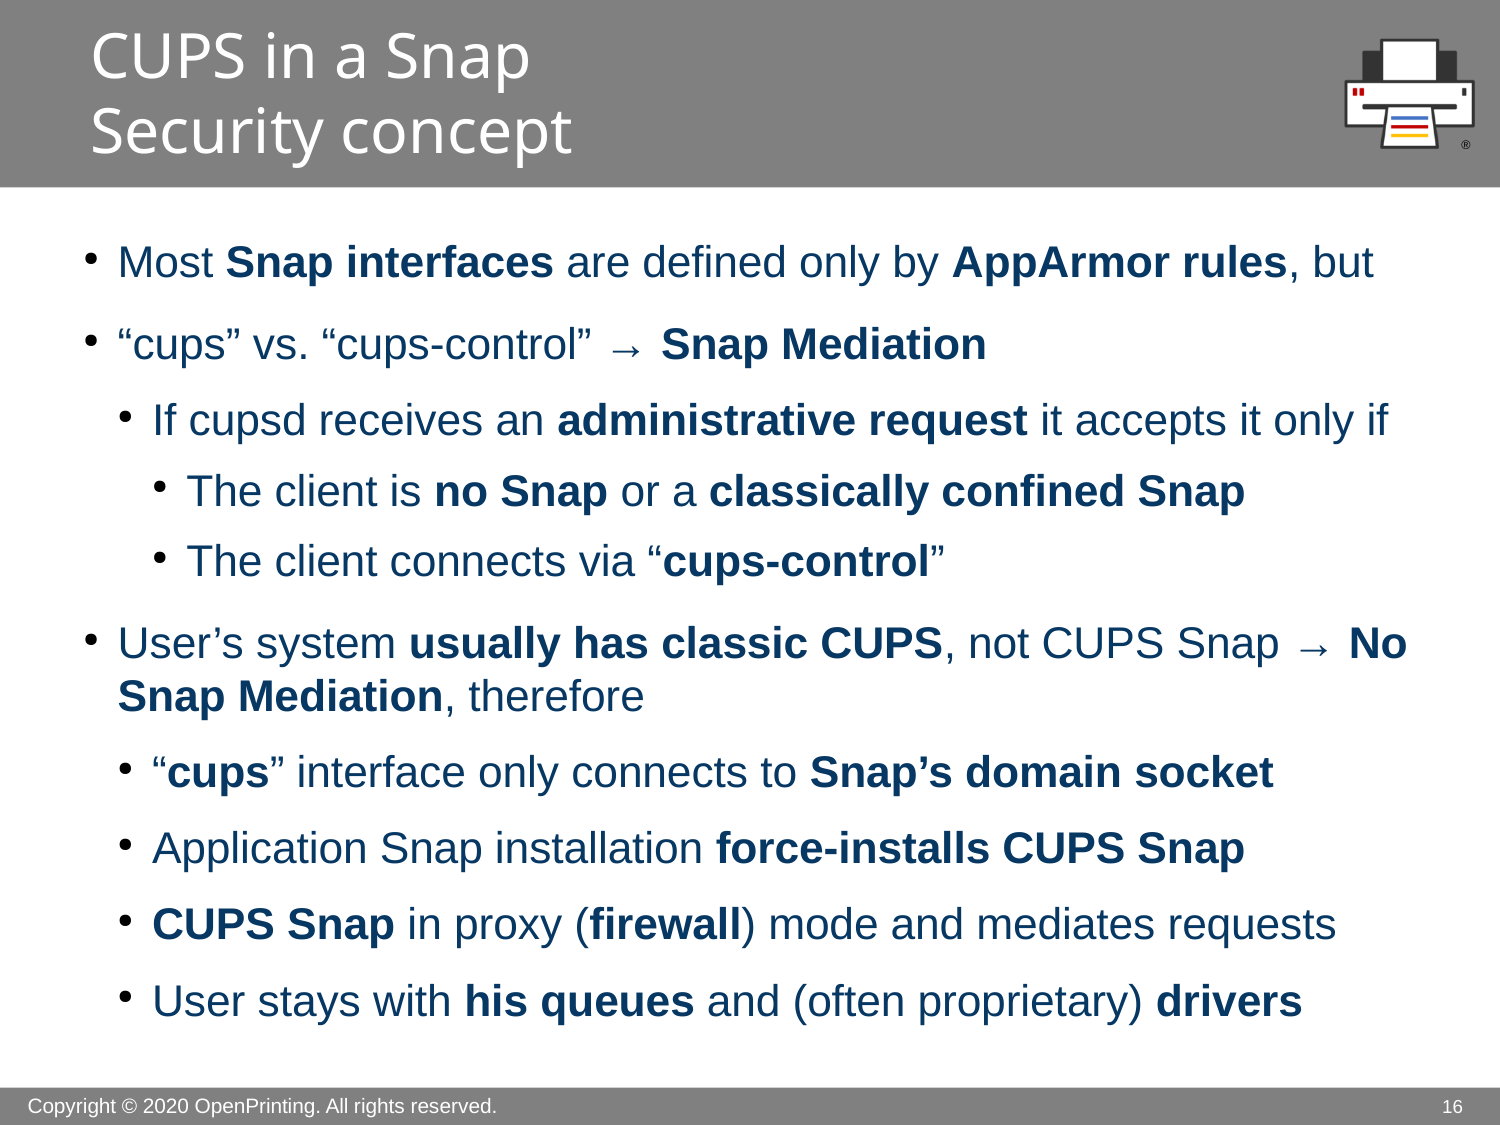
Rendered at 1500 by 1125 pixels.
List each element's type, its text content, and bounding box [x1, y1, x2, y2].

picture [1339, 33, 1480, 154]
title CUPS in a Snap Security concept [75, 7, 1317, 175]
slide_number <number> [1405, 1087, 1500, 1125]
list Most Snap interfaces are defined only by AppArmor rules, but “cups” vs. “cups-control” → Snap Mediation If cupsd receives an administrative request it accepts it only if The client is no Snap or a classically confined Snap The client connects via “cups-control” User’s system usually has classic CUPS, not CUPS Snap → No Snap Mediation, therefore “cups” interface only connects to Snap’s domain socket Application Snap installation force-installs CUPS Snap CUPS Snap in proxy (firewall) mode and mediates requests User stays with his queues and (often proprietary) drivers [75, 224, 1425, 1067]
